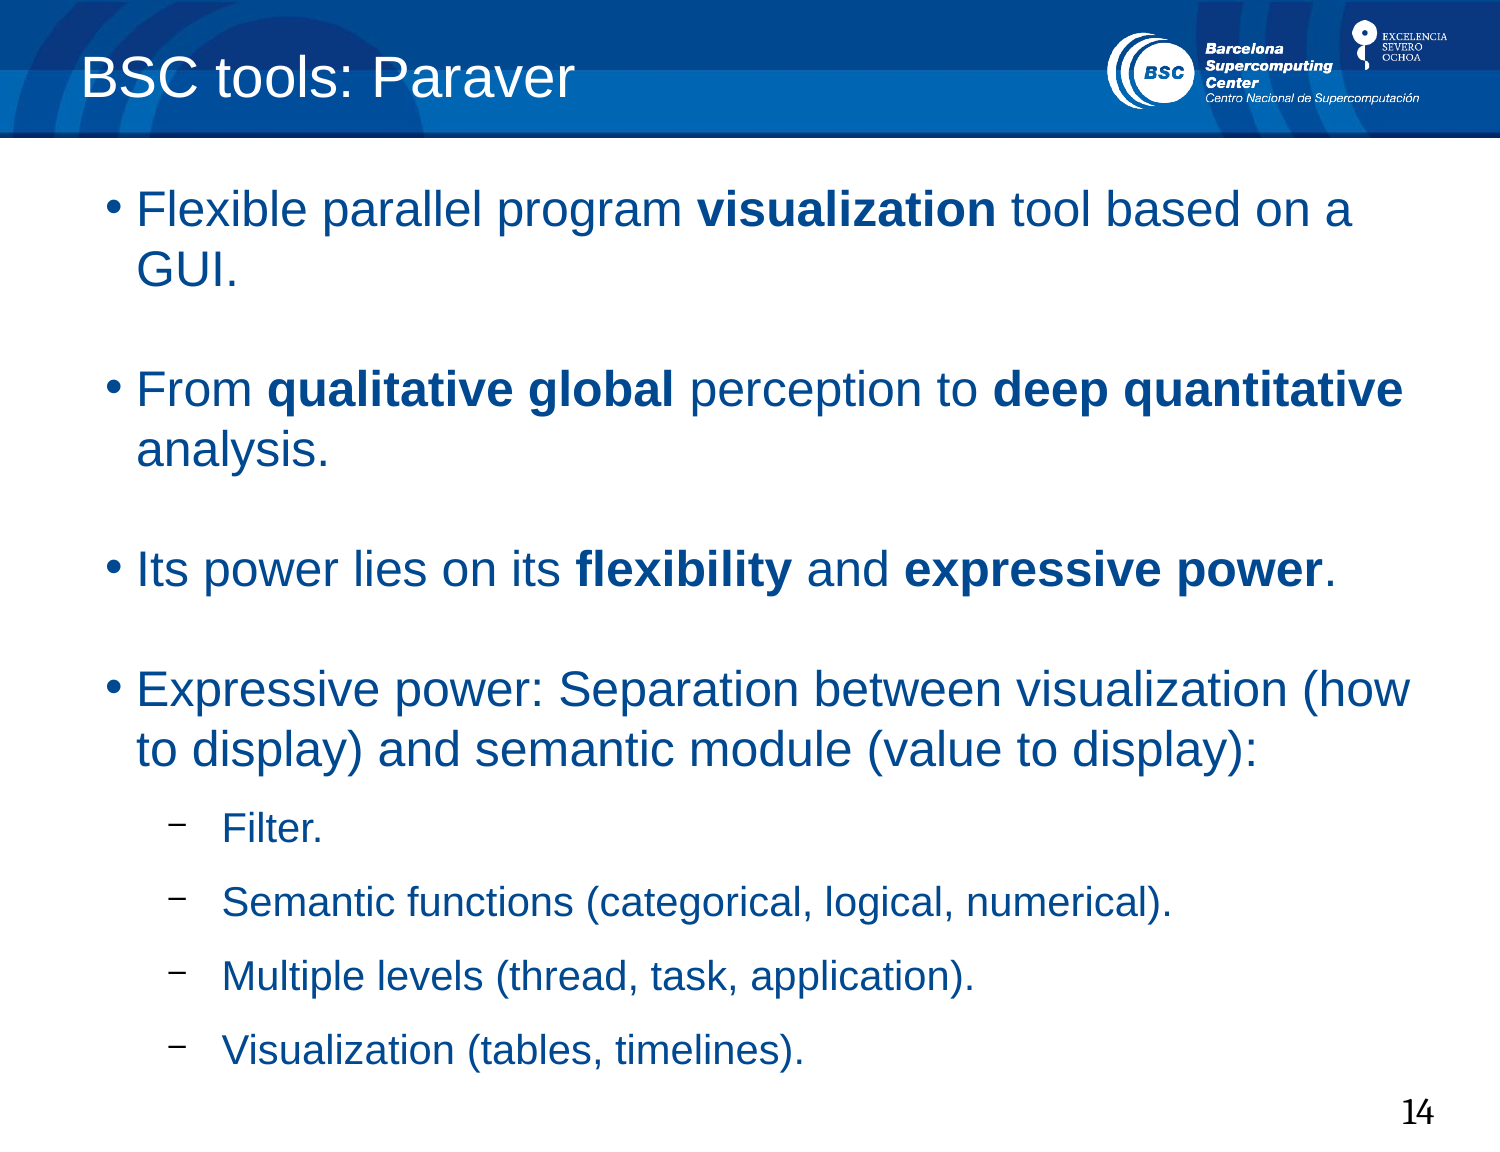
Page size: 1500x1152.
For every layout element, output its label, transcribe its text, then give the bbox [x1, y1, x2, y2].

picture [0, 0, 1500, 138]
list Flexible parallel program visualization tool based on a GUI. From qualitative global perception to deep quantitative analysis. Its power lies on its flexibility and expressive power. Expressive power: Separation between visualization (how to display) and semantic module (value to display): Filter. Semantic functions (categorical, logical, numerical). Multiple levels (thread, task, application). Visualization (tables, timelines). [64, 161, 1432, 1068]
title BSC tools: Paraver [65, 23, 1081, 138]
